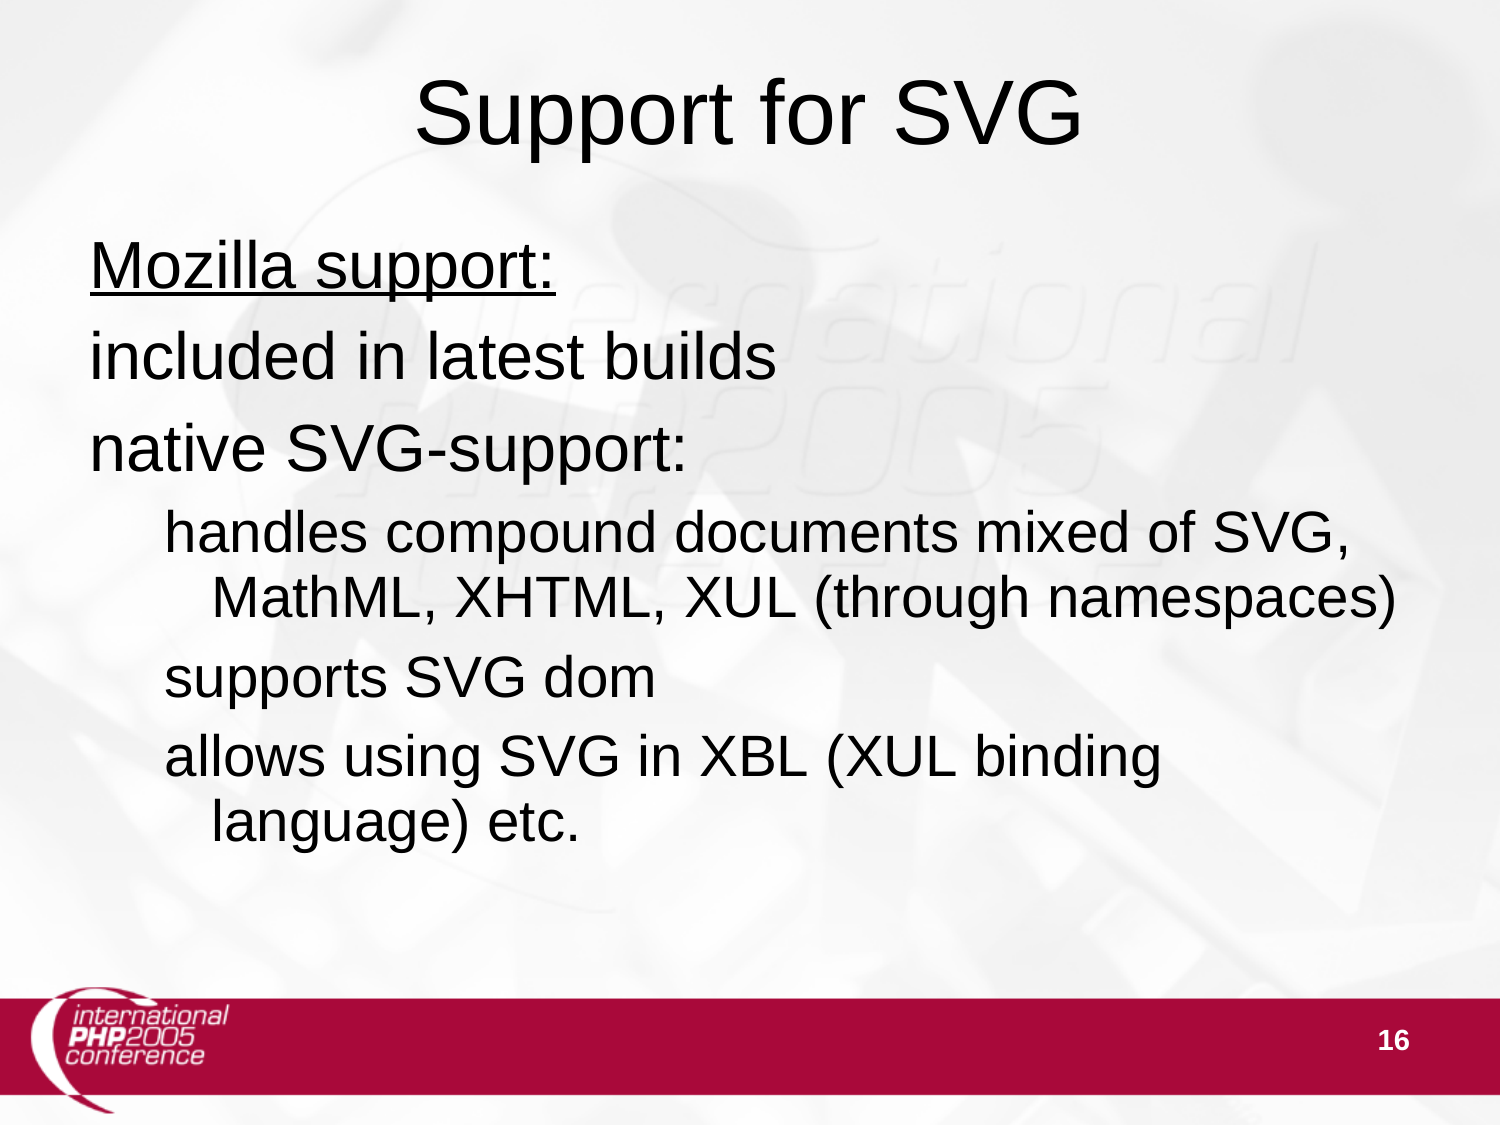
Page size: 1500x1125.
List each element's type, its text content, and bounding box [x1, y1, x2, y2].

title Support for SVG [75, 18, 1426, 207]
list Mozilla support: included in latest builds native SVG-support: handles compound documents mixed of SVG, MathML, XHTML, XUL (through namespaces) supports SVG dom allows using SVG in XBL (XUL binding language) etc. [75, 220, 1426, 977]
picture [0, 0, 1500, 1125]
